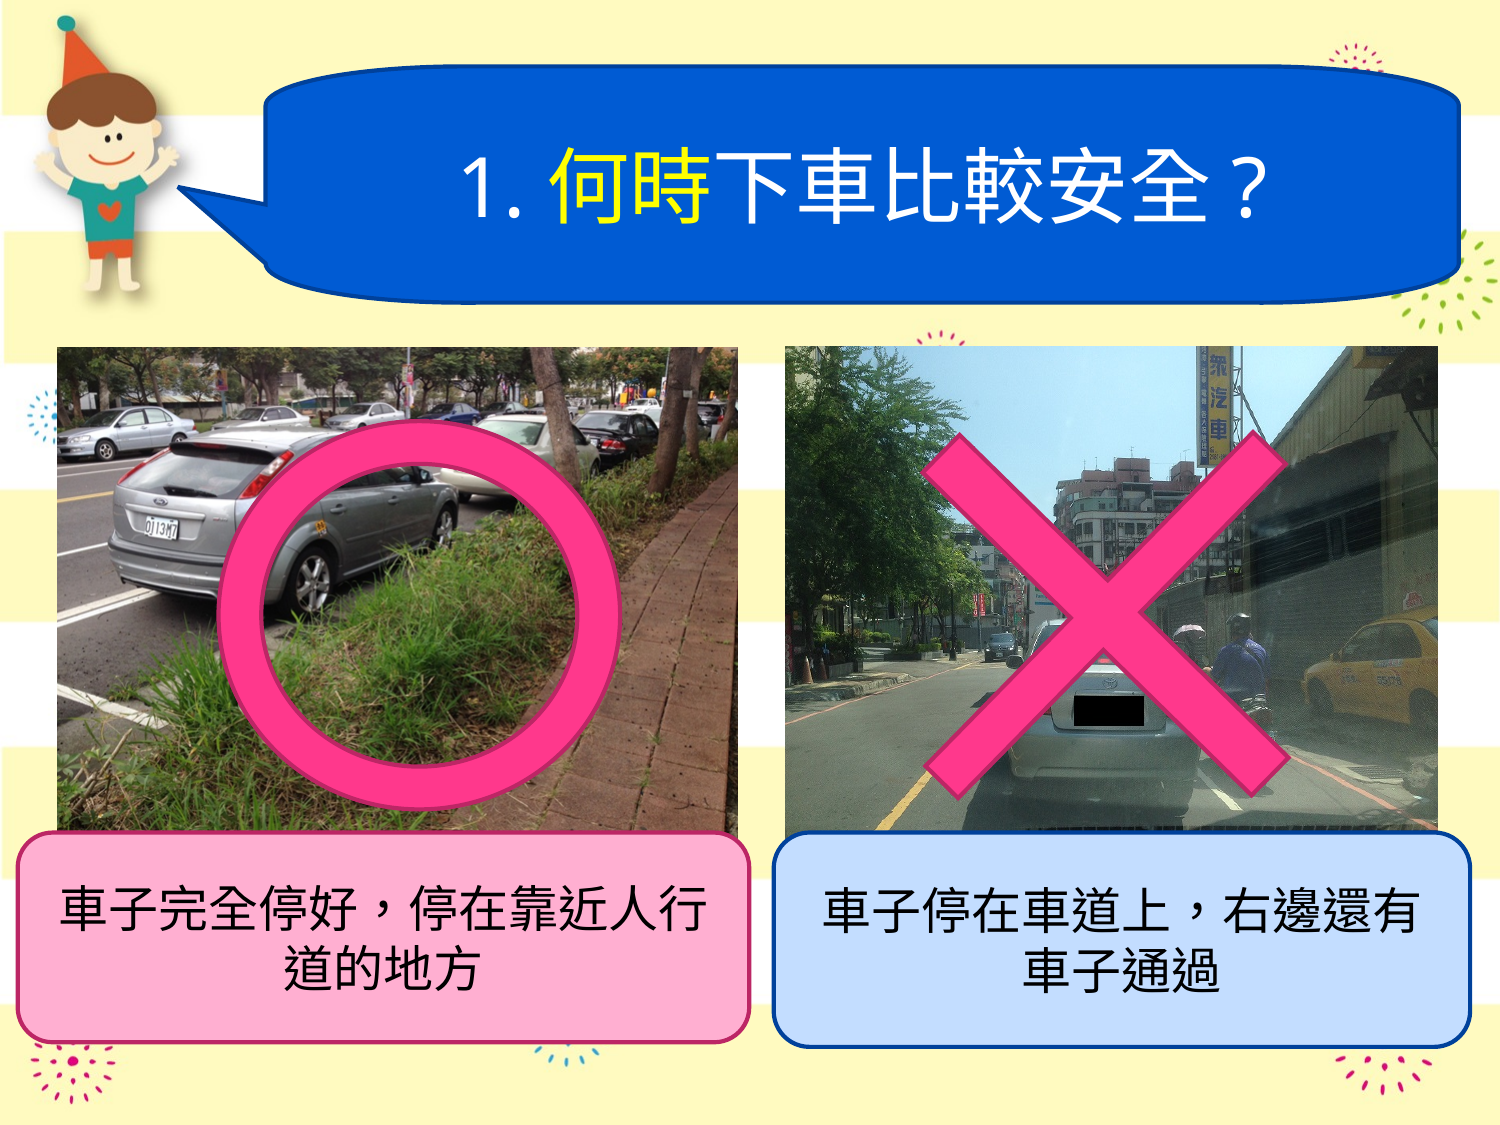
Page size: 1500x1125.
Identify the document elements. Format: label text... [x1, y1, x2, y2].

text_box 1.何時下車比較安全? [177, 66, 1459, 303]
text_box [922, 432, 1289, 799]
text_box [218, 421, 621, 810]
picture [0, 0, 1500, 1125]
text_box 車子完全停好，停在靠近人行道的地方 [17, 832, 750, 1043]
text_box 車子停在車道上，右邊還有車子通過 [773, 832, 1471, 1047]
